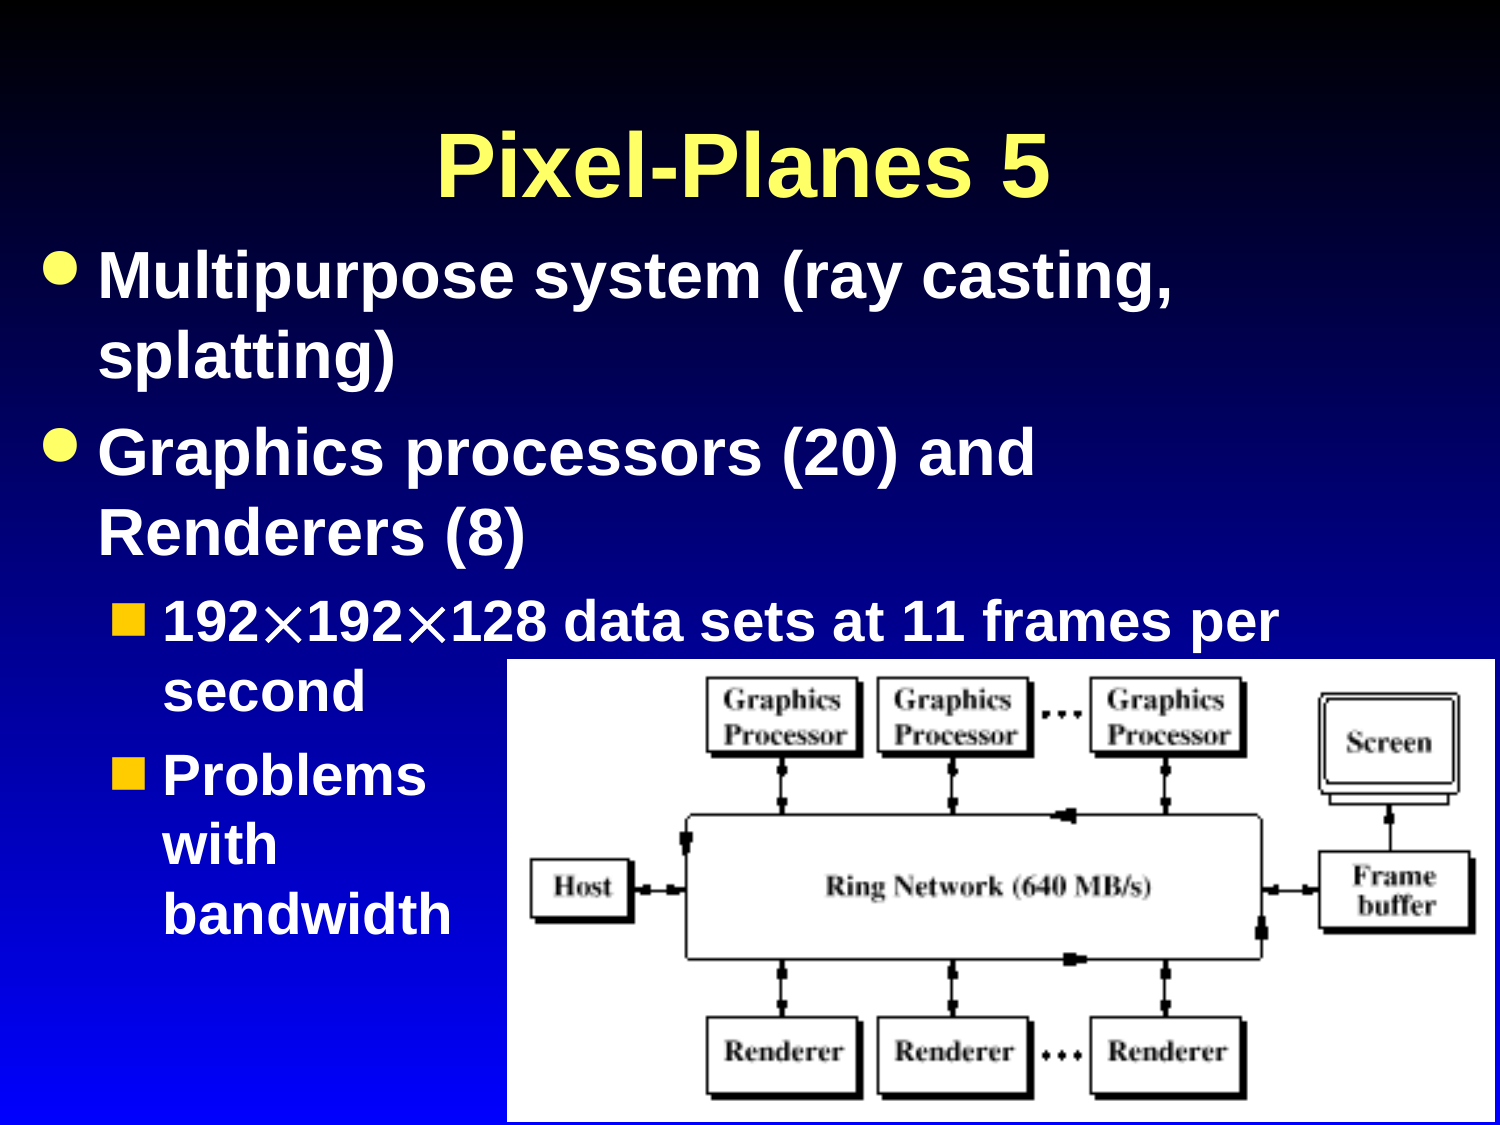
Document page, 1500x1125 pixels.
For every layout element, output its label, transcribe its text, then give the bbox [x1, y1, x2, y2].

picture [507, 659, 1495, 1122]
list Multipurpose system (ray casting, splatting) Graphics processors (20) and Renderers (8) 192192128 data sets at 11 frames per second Problems with bandwidth [25, 225, 1389, 963]
title Pixel-Planes 5 [99, 37, 1388, 225]
